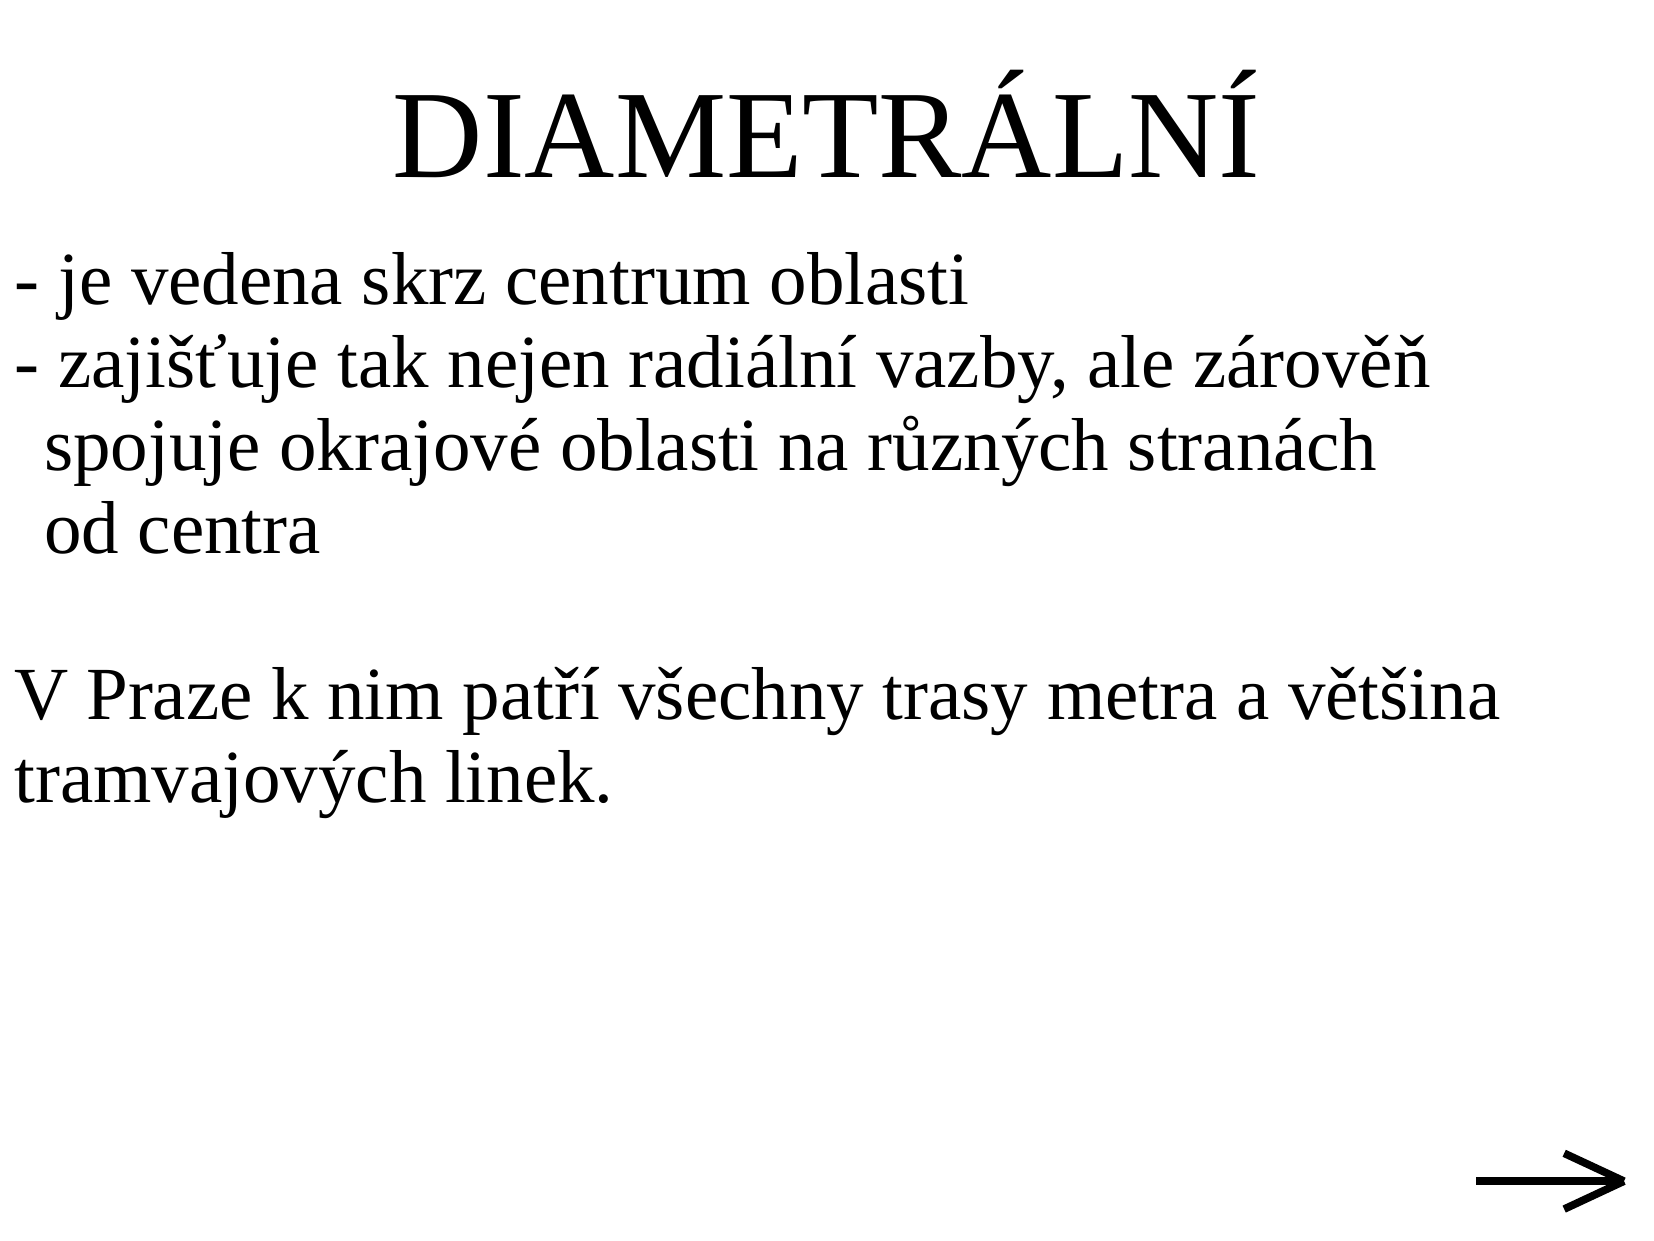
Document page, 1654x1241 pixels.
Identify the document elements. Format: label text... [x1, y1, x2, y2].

text_box - je vedena skrz centrum oblasti - zajišťuje tak nejen radiální vazby, ale zárověň spojuje okrajové oblasti na různých stranách od centra V Praze k nim patří všechny trasy metra a většina tramvajových linek. [0, 230, 1654, 826]
text_box DIAMETRÁLNÍ [378, 59, 1276, 213]
